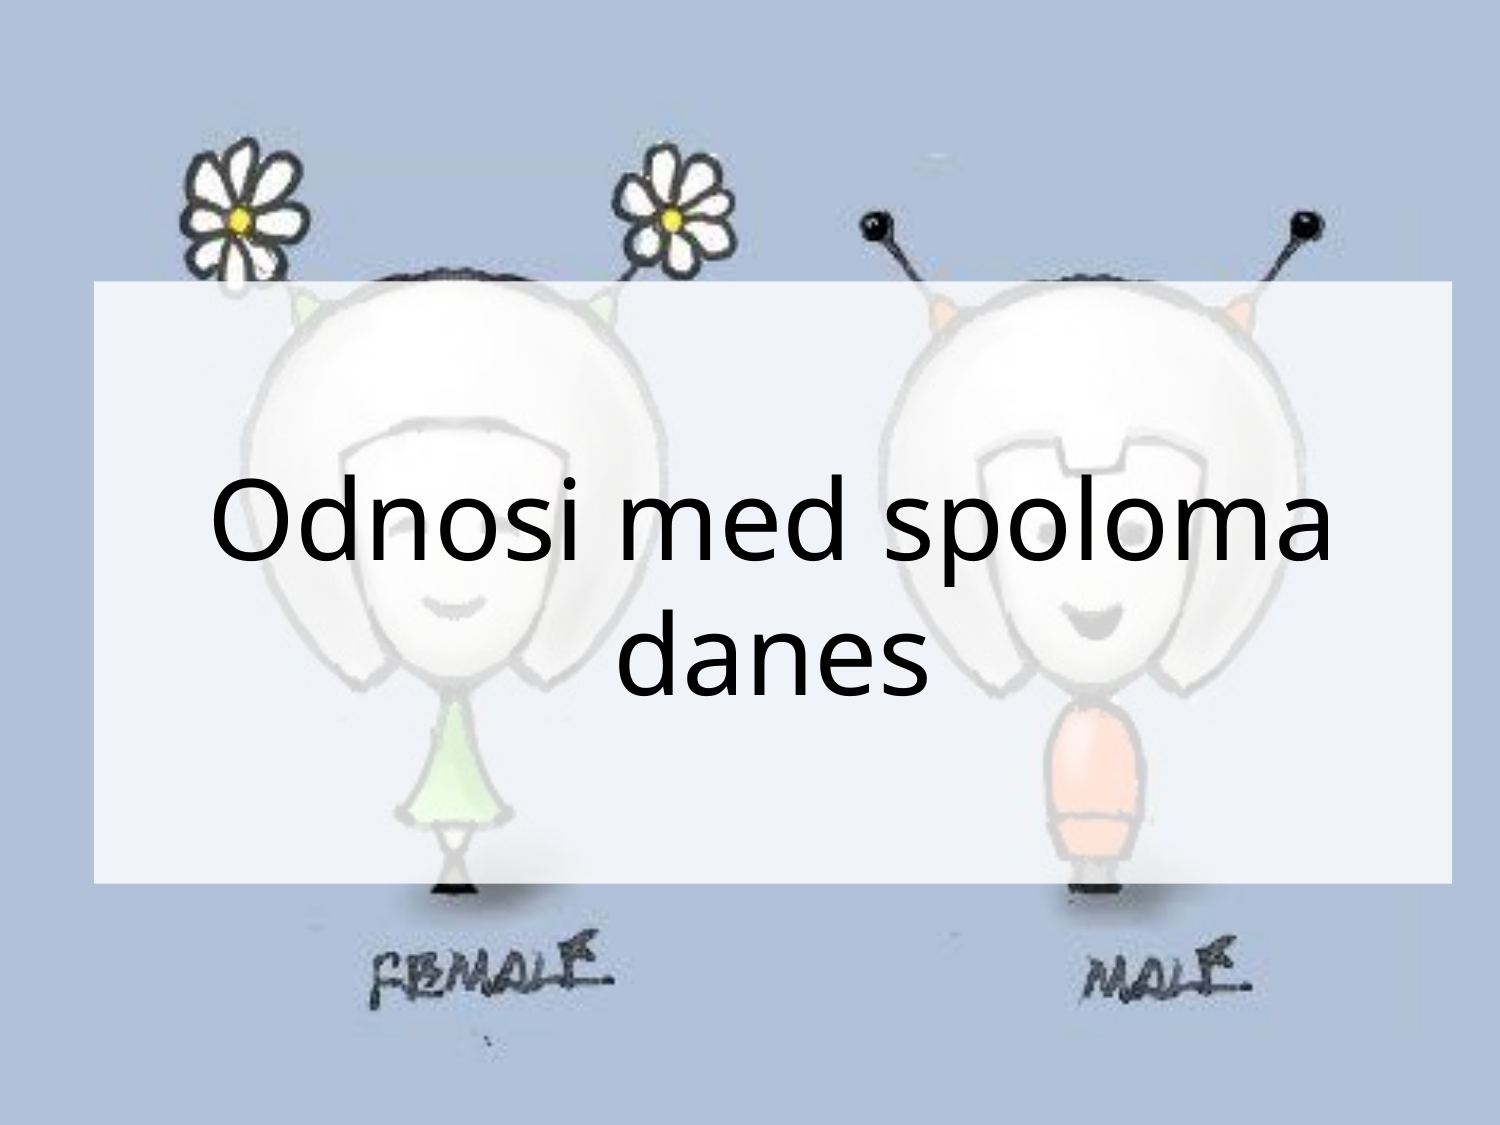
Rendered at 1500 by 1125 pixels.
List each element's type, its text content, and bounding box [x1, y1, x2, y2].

picture [0, 0, 1500, 1125]
title Odnosi med spoloma danes [93, 281, 1453, 884]
